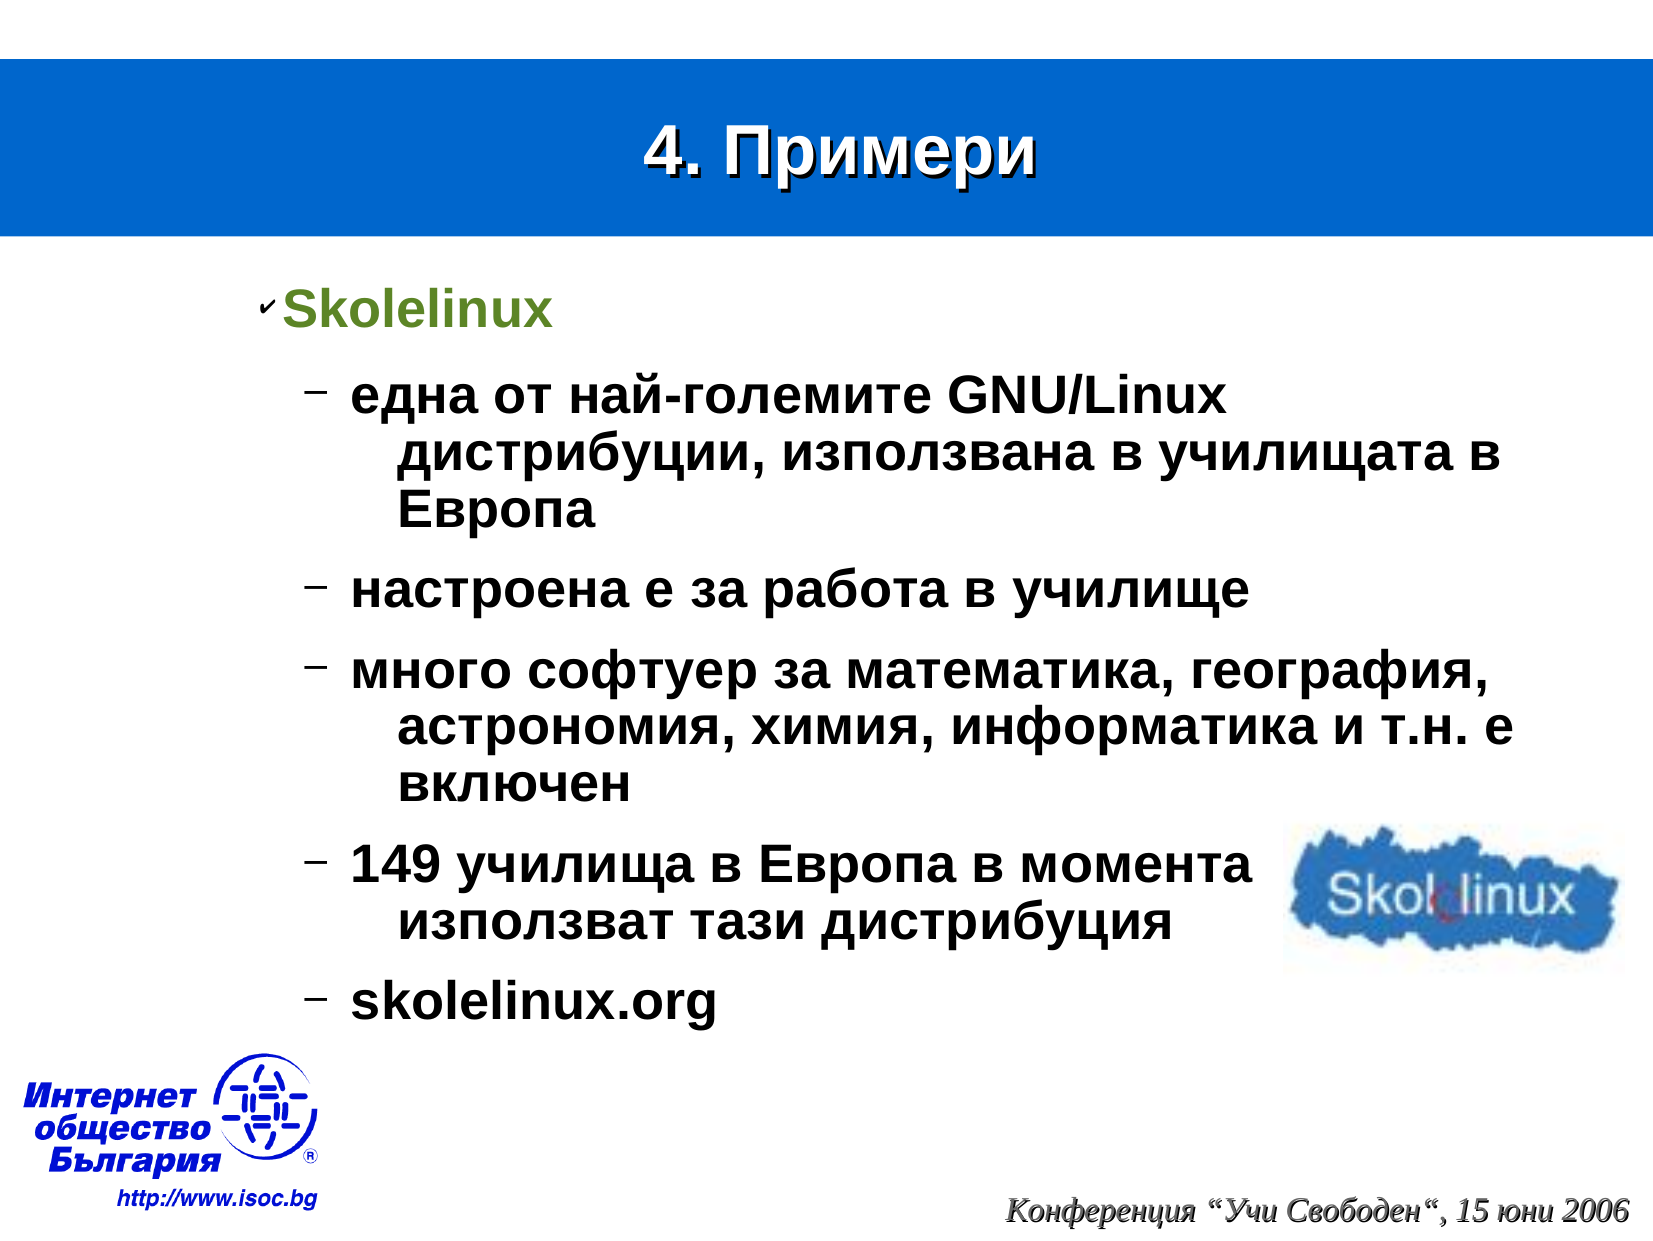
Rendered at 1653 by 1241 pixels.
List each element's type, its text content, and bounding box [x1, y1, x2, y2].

title 4. Примери [29, 79, 1653, 227]
picture [1530, 776, 1625, 1004]
list Skolelinux една от най-големите GNU/Linux дистрибуции, използвана в училищата в Европа настроена е за работа в училище много софтуер за математика, география, астрономия, химия, информатика и т.н. е включен 149 училища в Европа в момента използват тази дистрибуция skolelinux.org [118, 281, 1530, 1093]
picture [23, 1051, 318, 1211]
